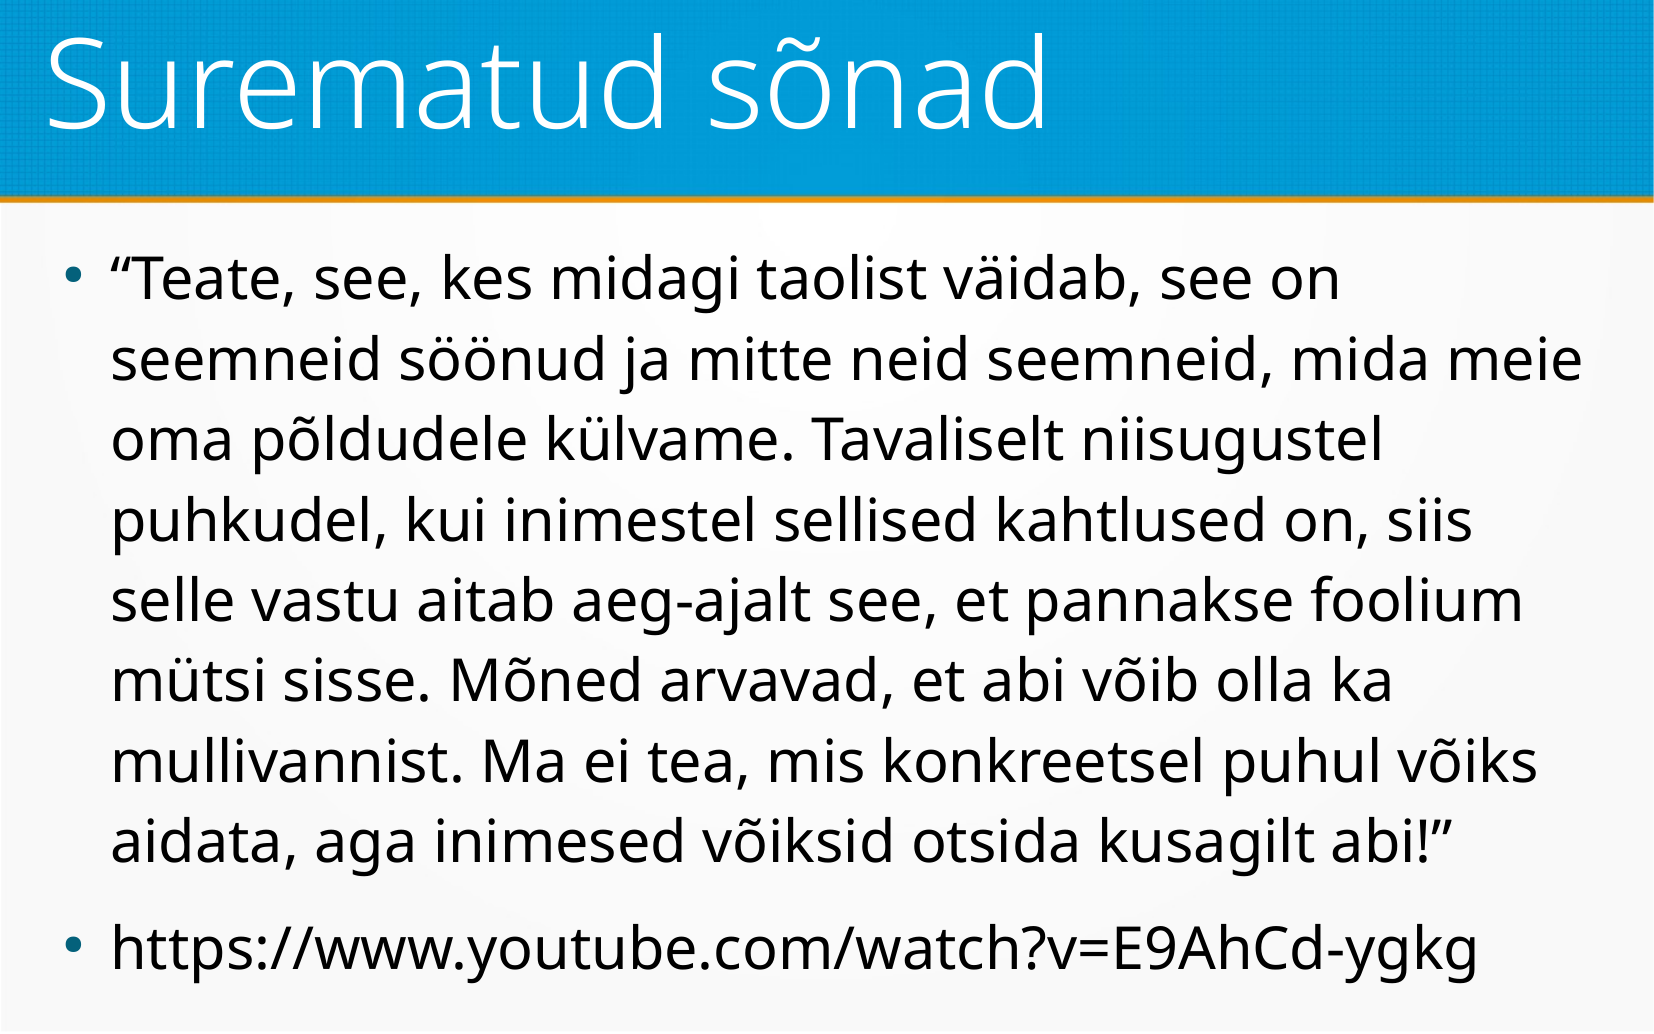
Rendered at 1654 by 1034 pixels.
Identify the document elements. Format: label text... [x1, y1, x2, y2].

list “Teate, see, kes midagi taolist väidab, see on seemneid söönud ja mitte neid seemneid, mida meie oma põldudele külvame. Tavaliselt niisugustel puhkudel, kui inimestel sellised kahtlused on, siis selle vastu aitab aeg-ajalt see, et pannakse foolium mütsi sisse. Mõned arvavad, et abi võib olla ka mullivannist. Ma ei tea, mis konkreetsel puhul võiks aidata, aga inimesed võiksid otsida kusagilt abi!” https://www.youtube.com/watch?v=E9AhCd-ygkg [47, 236, 1607, 1002]
title Surematud sõnad [43, 0, 1619, 166]
picture [0, 195, 1654, 1034]
